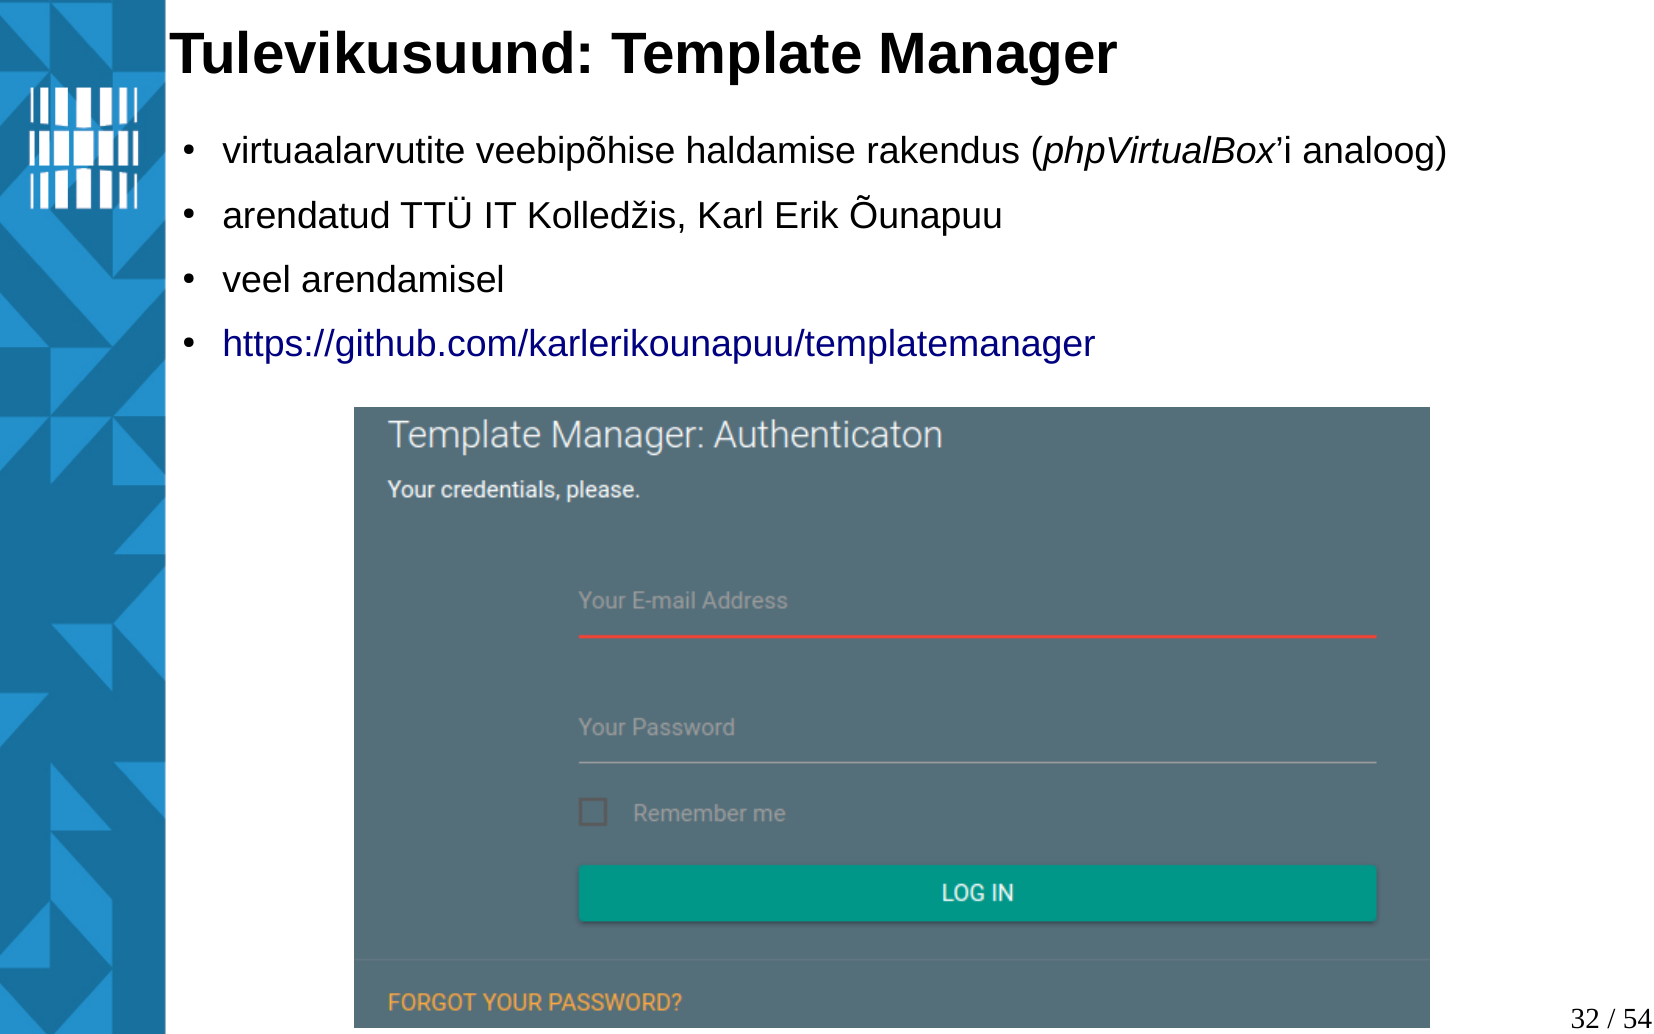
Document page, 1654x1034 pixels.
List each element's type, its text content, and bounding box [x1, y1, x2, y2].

title Tulevikusuund: Template Manager [169, 11, 1571, 95]
list virtuaalarvutite veebipõhise haldamise rakendus (phpVirtualBox’i analoog) arendatud TTÜ IT Kolledžis, Karl Erik Õunapuu veel arendamisel https://github.com/karlerikounapuu/templatemanager [169, 129, 1630, 367]
picture [354, 407, 1430, 1028]
